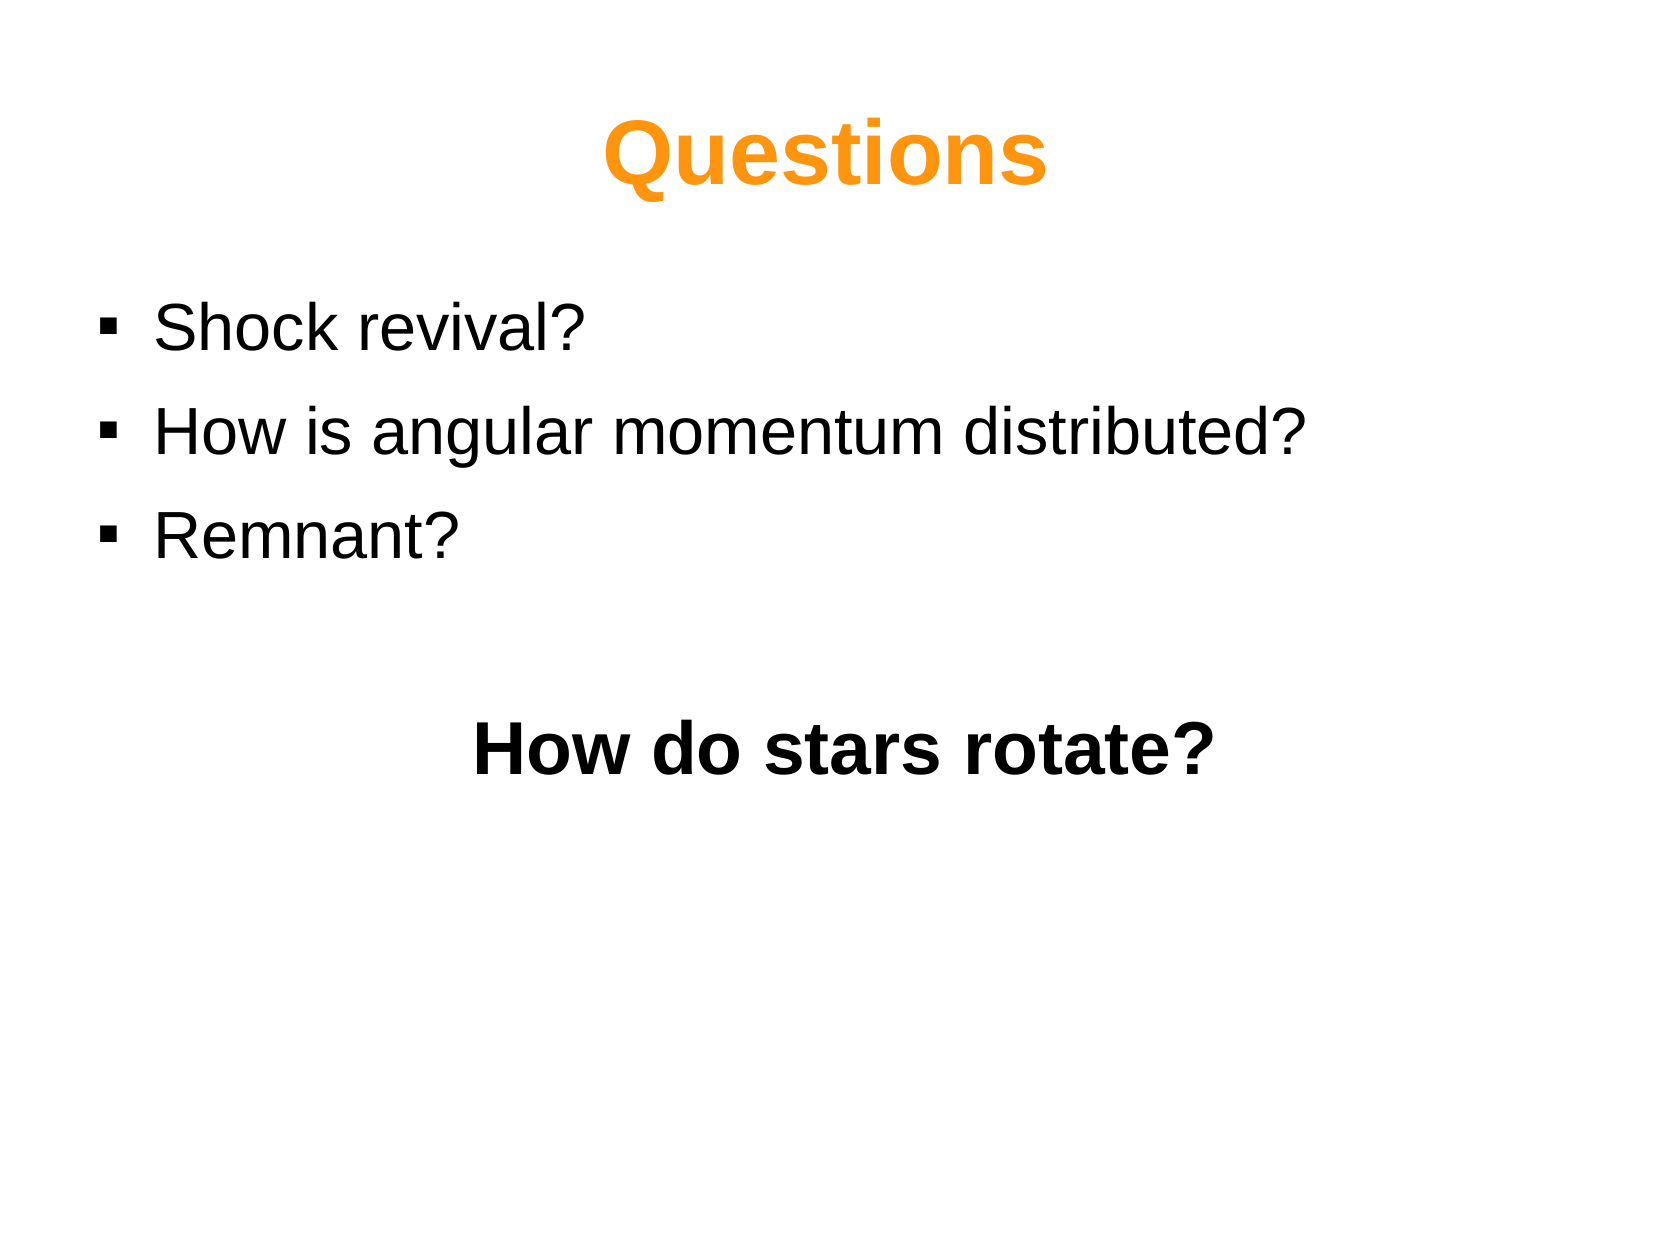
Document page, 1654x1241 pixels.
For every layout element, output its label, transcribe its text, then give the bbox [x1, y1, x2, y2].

list Shock revival? How is angular momentum distributed? Remnant? How do stars rotate? [82, 290, 1537, 1010]
title Questions [82, 49, 1571, 257]
